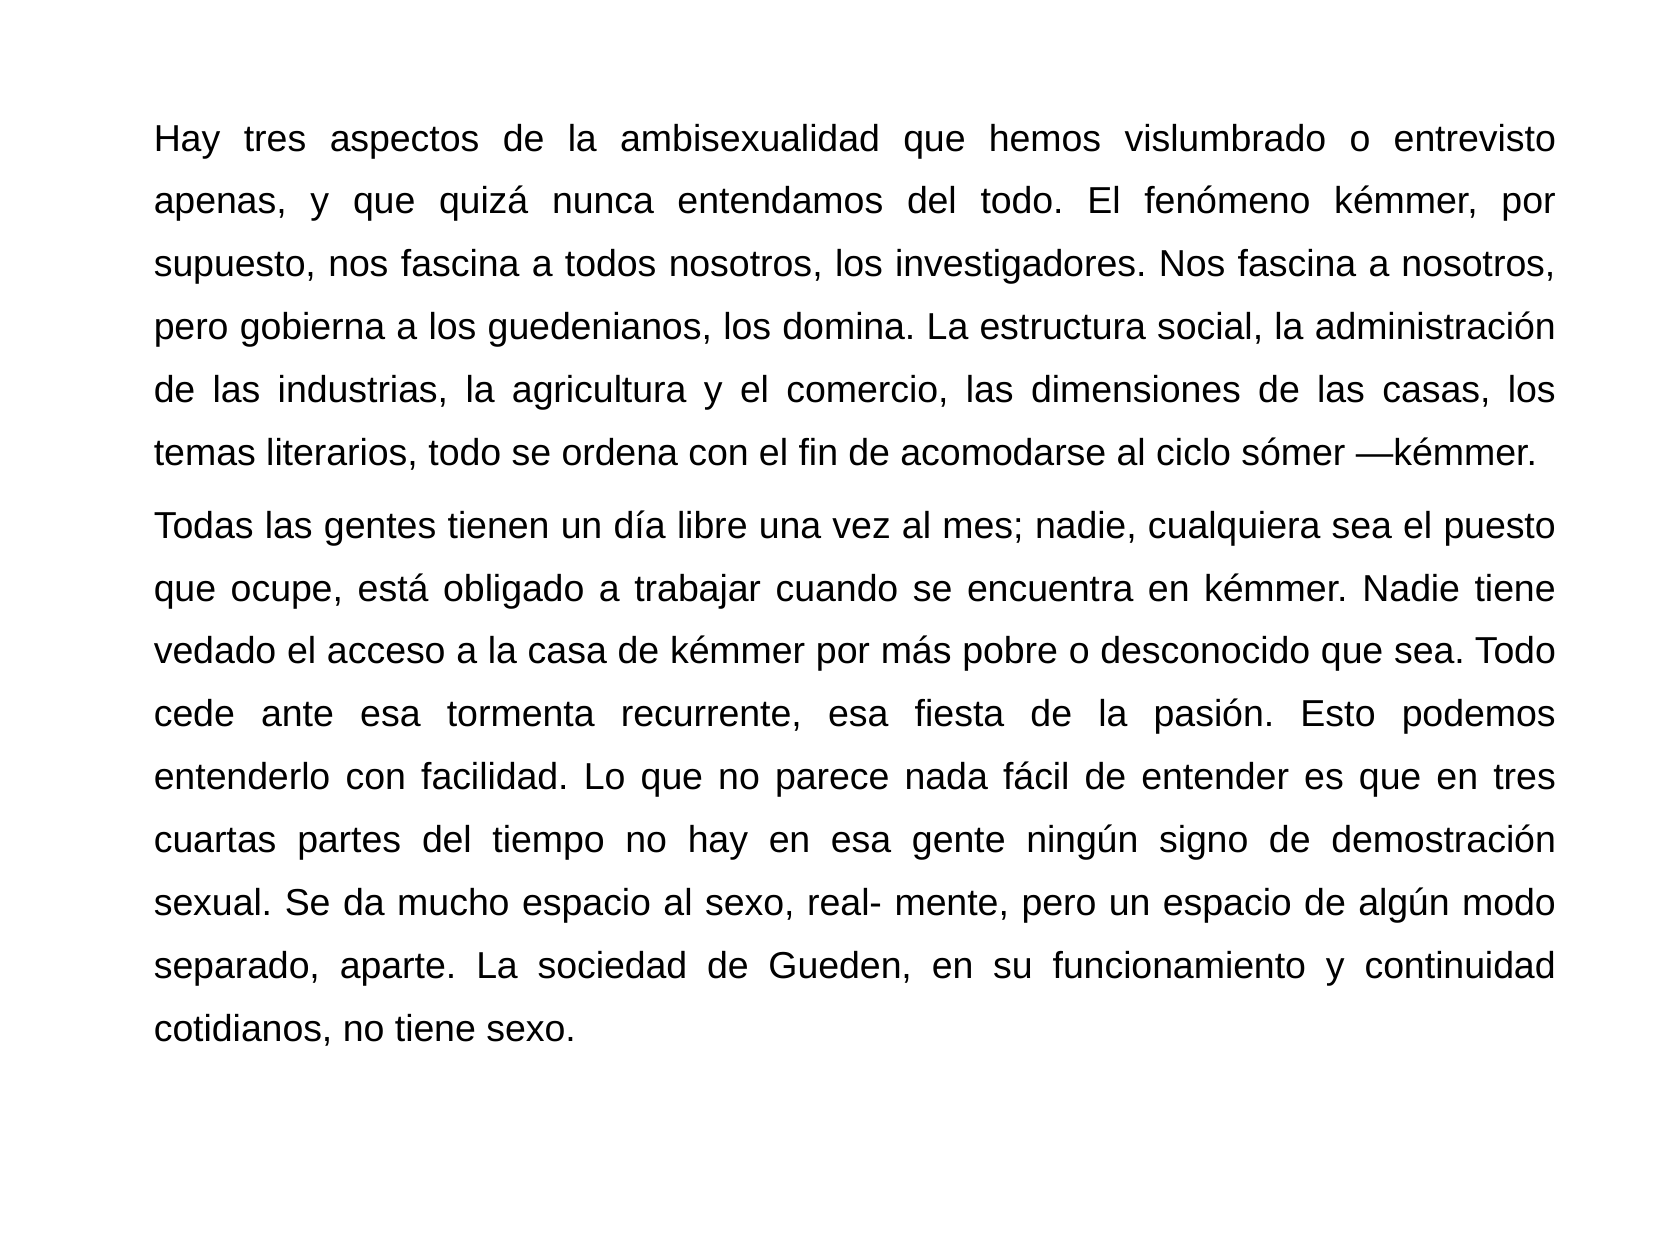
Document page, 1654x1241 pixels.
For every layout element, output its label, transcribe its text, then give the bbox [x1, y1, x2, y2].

text_box Hay tres aspectos de la ambisexualidad que hemos vislumbrado o entrevisto apenas, y que quizá nunca entendamos del todo. El fenómeno kémmer, por supuesto, nos fascina a todos nosotros, los investigadores. Nos fascina a nosotros, pero gobierna a los guedenianos, los domina. La estructura social, la administración de las industrias, la agricultura y el comercio, las dimensiones de las casas, los temas literarios, todo se ordena con el fin de acomodarse al ciclo sómer —kémmer. Todas las gentes tienen un día libre una vez al mes; nadie, cualquiera sea el puesto que ocupe, está obligado a trabajar cuando se encuentra en kémmer. Nadie tiene vedado el acceso a la casa de kémmer por más pobre o desconocido que sea. Todo cede ante esa tormenta recurrente, esa fiesta de la pasión. Esto podemos entenderlo con facilidad. Lo que no parece nada fácil de entender es que en tres cuartas partes del tiempo no hay en esa gente ningún signo de demostración sexual. Se da mucho espacio al sexo, real- mente, pero un espacio de algún modo separado, aparte. La sociedad de Gueden, en su funcionamiento y continuidad cotidianos, no tiene sexo. [82, 88, 1571, 1109]
